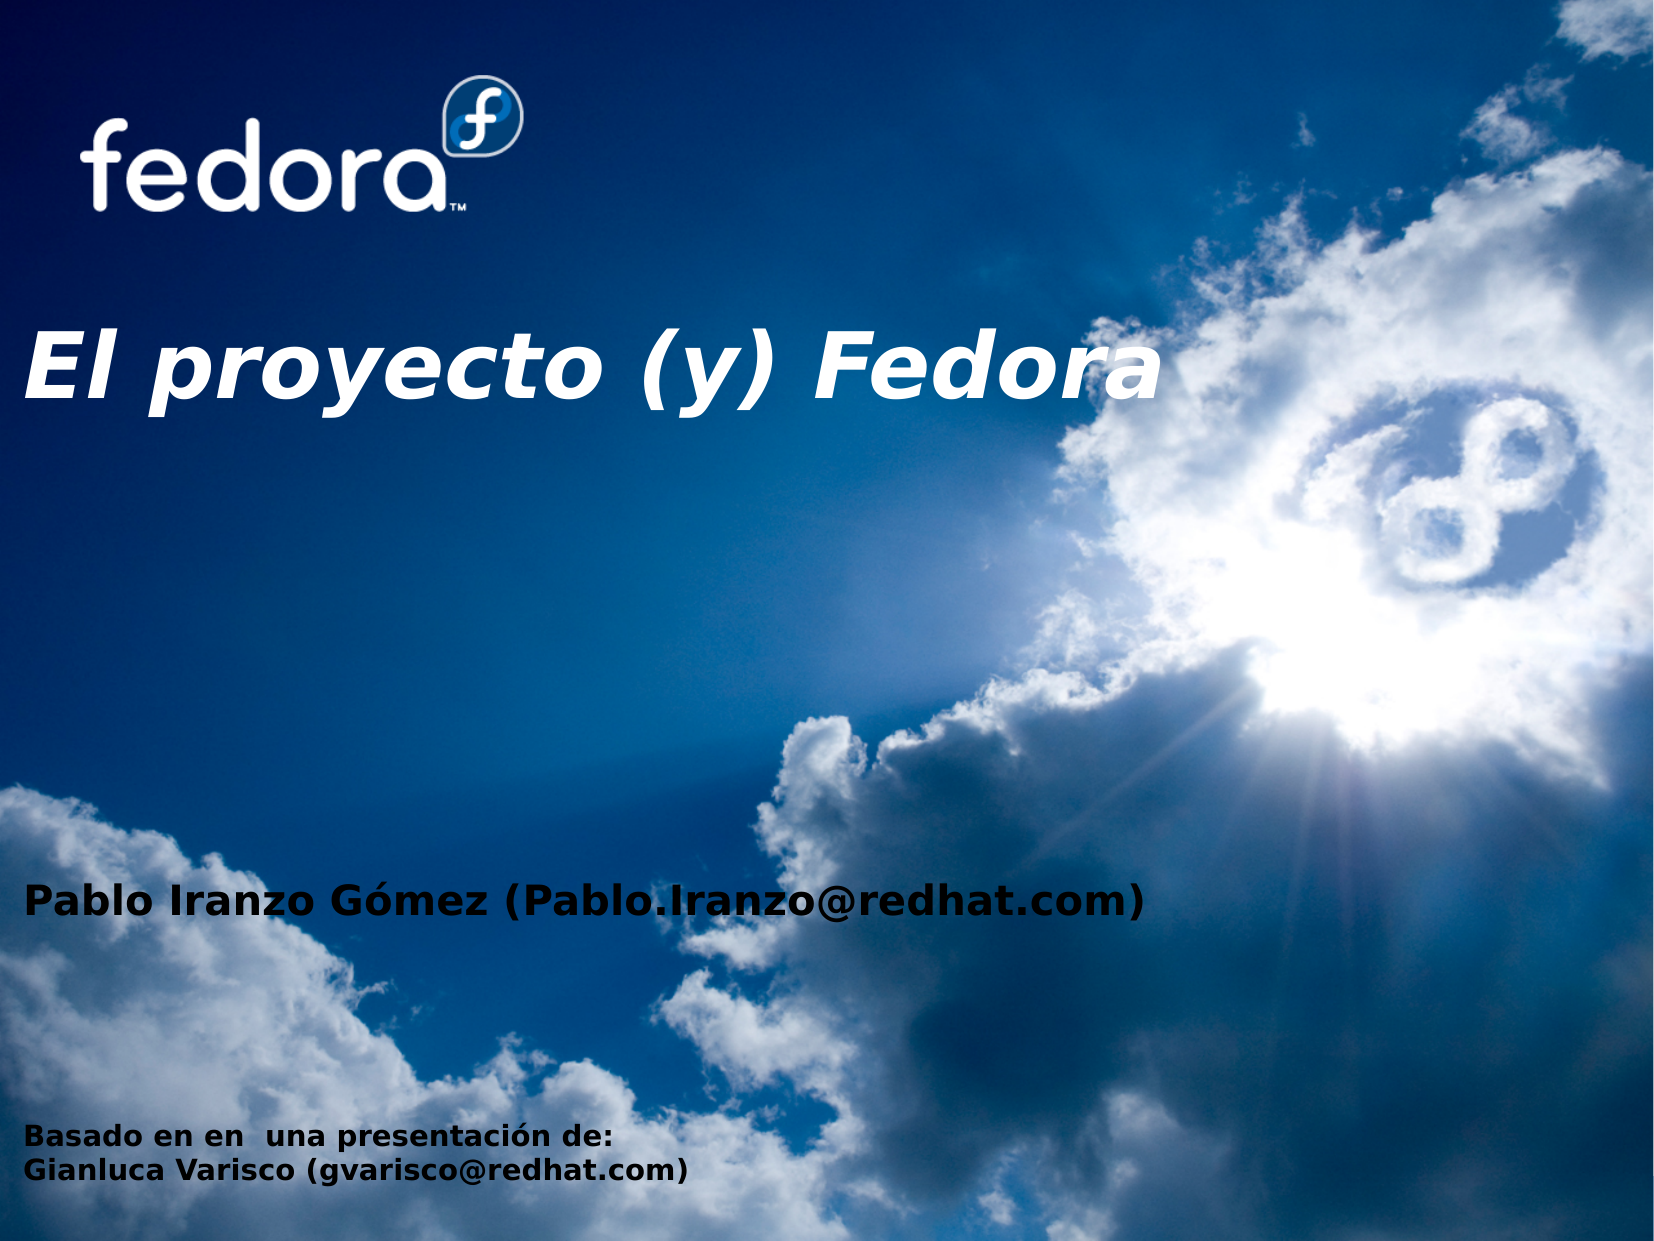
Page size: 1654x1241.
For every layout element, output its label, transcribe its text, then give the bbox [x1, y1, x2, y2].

picture [0, 0, 1654, 1241]
text_box El proyecto (y) Fedora Pablo Iranzo Gómez (Pablo.Iranzo@redhat.com) Basado en en una presentación de: Gianluca Varisco (gvarisco@redhat.com) [8, 305, 1184, 1196]
